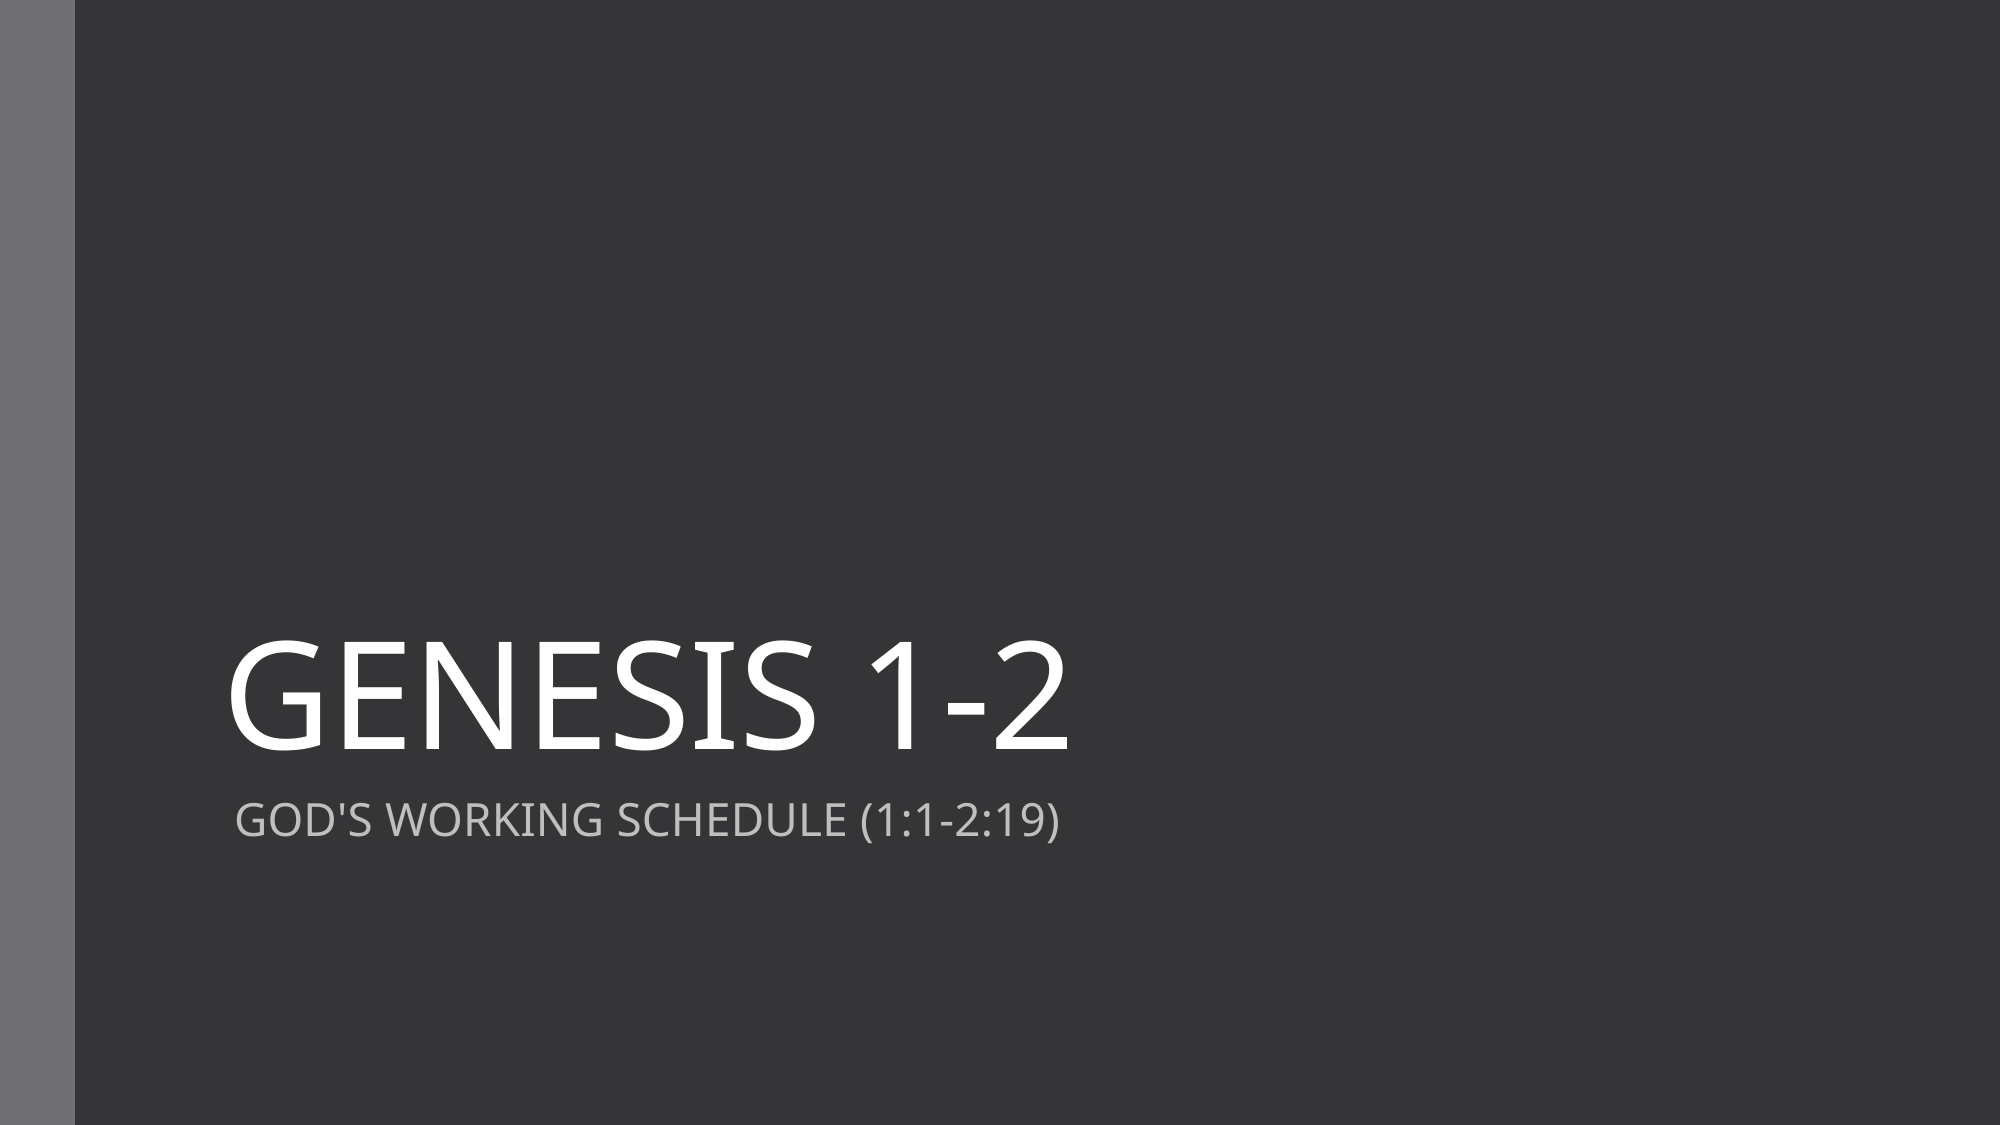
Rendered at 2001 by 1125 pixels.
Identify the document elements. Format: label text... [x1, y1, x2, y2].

title GENESIS 1-2 [206, 124, 1752, 787]
subtitle GOD'S WORKING SCHEDULE (1:1-2:19) [206, 787, 1752, 1066]
